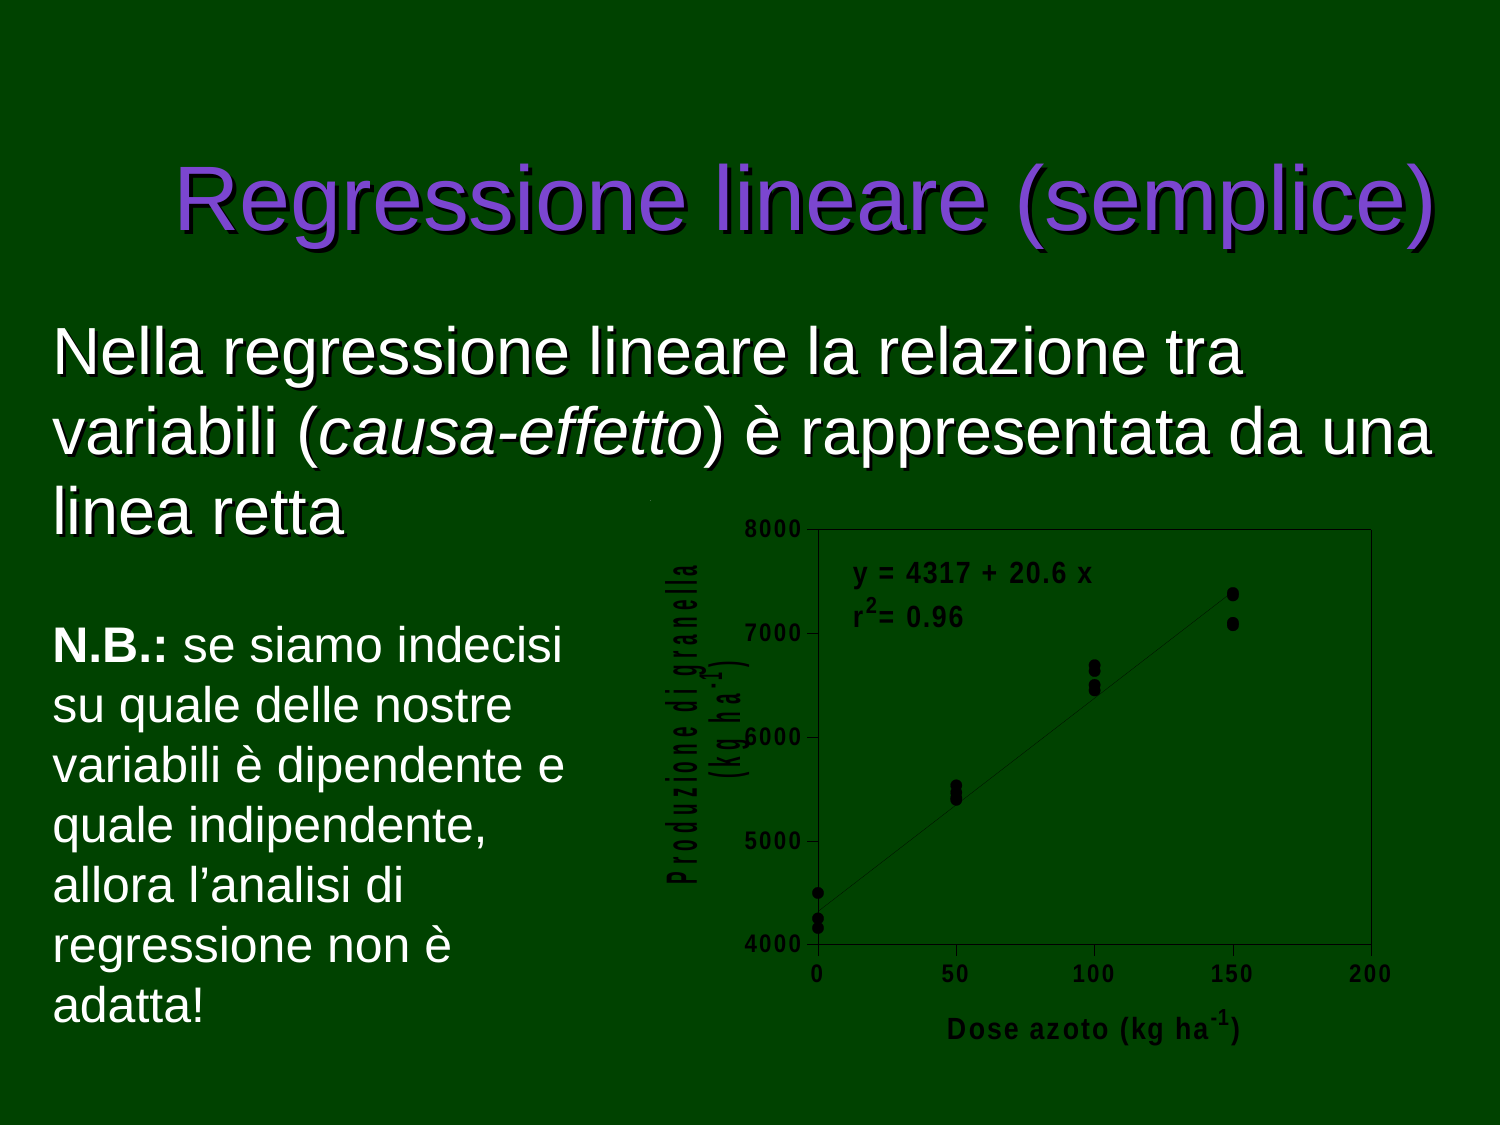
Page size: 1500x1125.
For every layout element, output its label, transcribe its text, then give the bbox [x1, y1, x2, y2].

list Nella regressione lineare la relazione tra variabili (causa-effetto) è rappresentata da una linea retta [37, 299, 1450, 563]
title Regressione lineare (semplice) [112, 99, 1500, 288]
picture [650, 500, 1438, 1055]
text_box N.B.: se siamo indecisi su quale delle nostre variabili è dipendente e quale indipendente, allora l’analisi di regressione non è adatta! [37, 604, 613, 1040]
